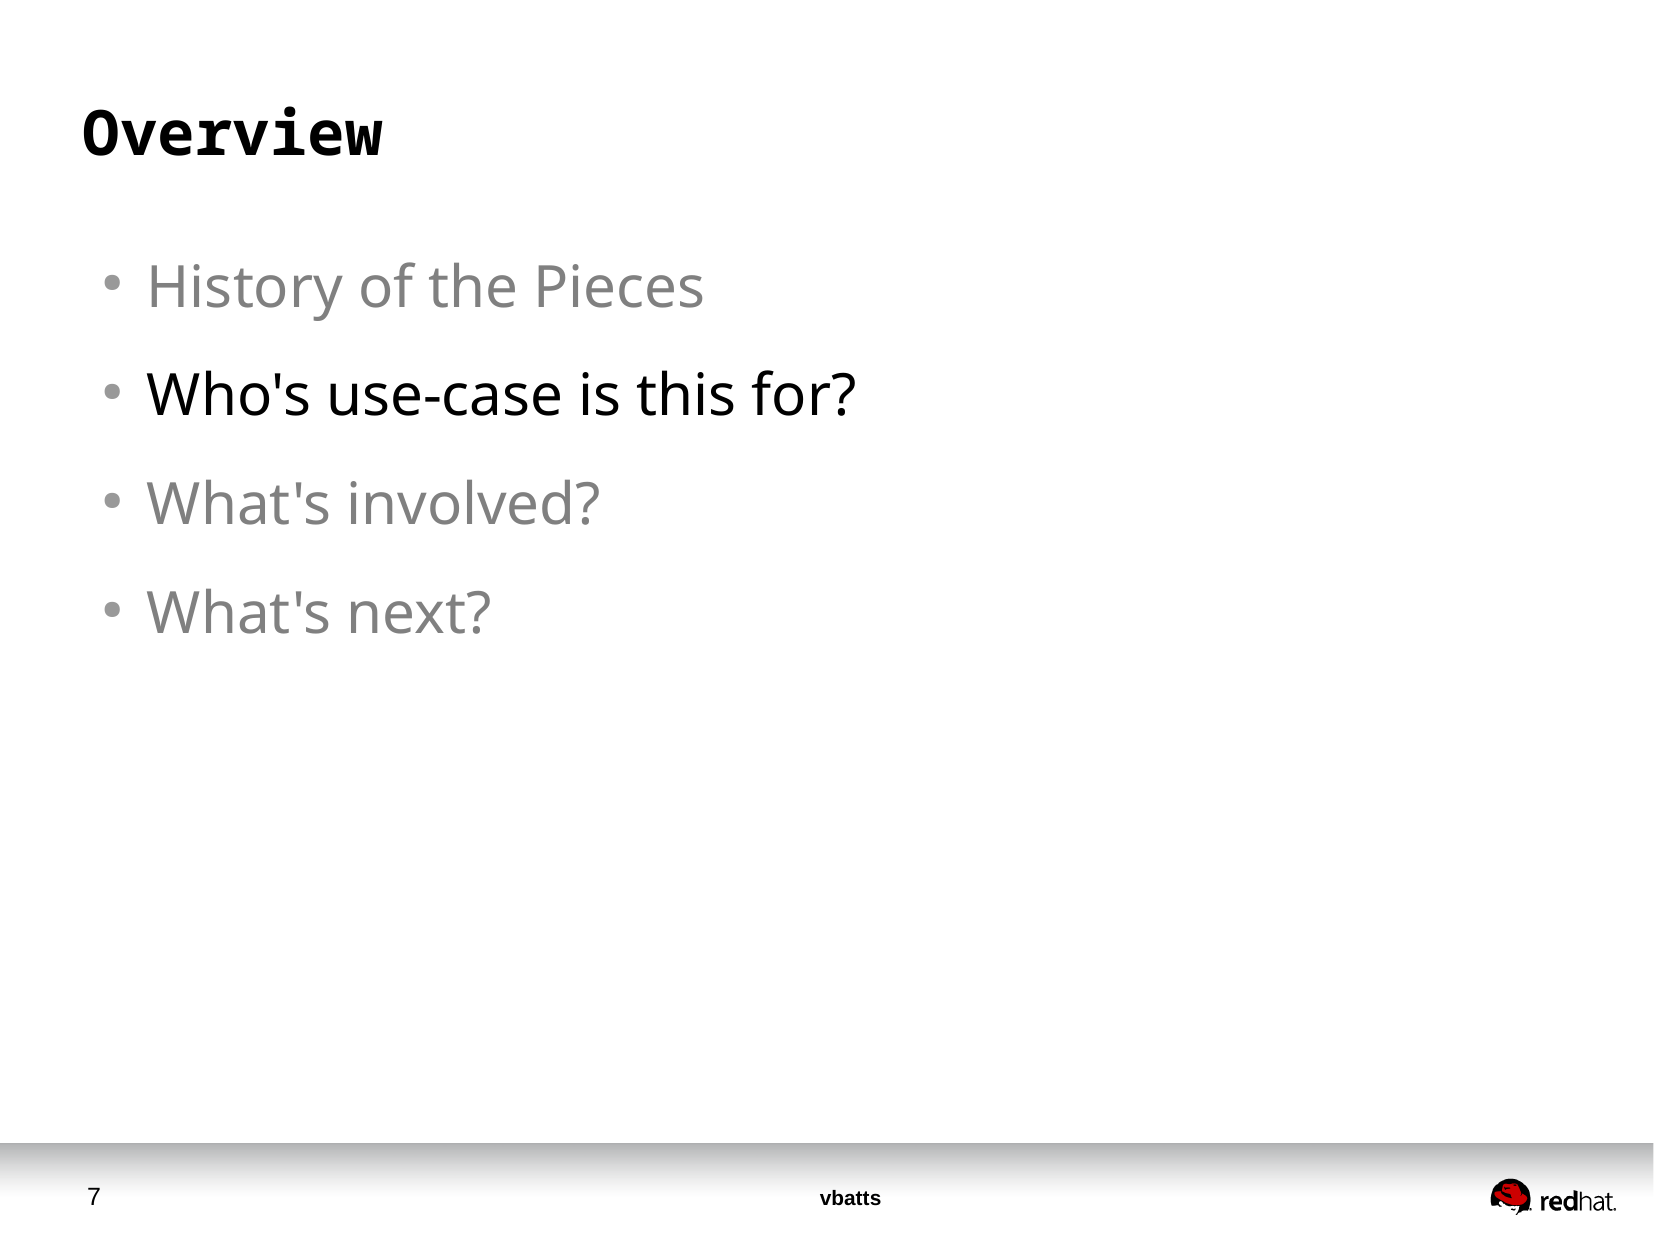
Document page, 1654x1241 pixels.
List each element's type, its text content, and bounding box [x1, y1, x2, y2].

list History of the Pieces Who's use-case is this for? What's involved? What's next? [86, 244, 1576, 950]
picture [0, 1143, 1654, 1241]
title Overview [82, 37, 1571, 226]
